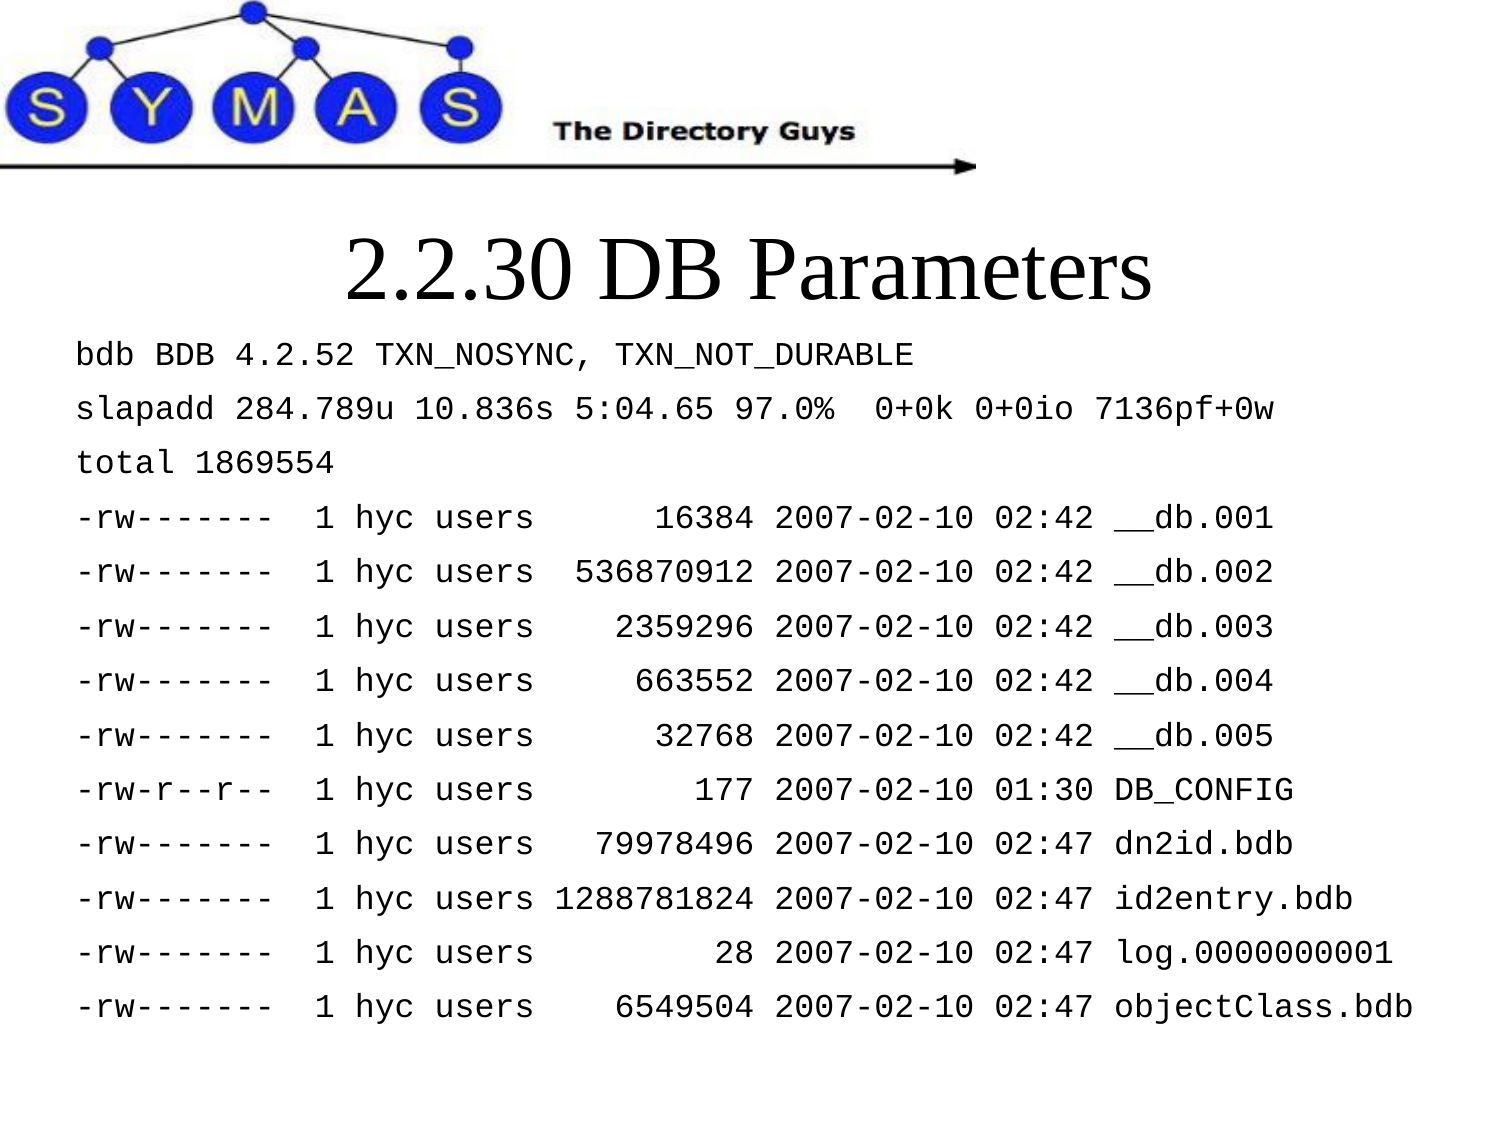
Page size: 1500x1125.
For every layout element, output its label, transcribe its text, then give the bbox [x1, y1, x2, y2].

list bdb BDB 4.2.52 TXN_NOSYNC, TXN_NOT_DURABLE slapadd 284.789u 10.836s 5:04.65 97.0% 0+0k 0+0io 7136pf+0w total 1869554 -rw------- 1 hyc users 16384 2007-02-10 02:42 __db.001 -rw------- 1 hyc users 536870912 2007-02-10 02:42 __db.002 -rw------- 1 hyc users 2359296 2007-02-10 02:42 __db.003 -rw------- 1 hyc users 663552 2007-02-10 02:42 __db.004 -rw------- 1 hyc users 32768 2007-02-10 02:42 __db.005 -rw-r--r-- 1 hyc users 177 2007-02-10 01:30 DB_CONFIG -rw------- 1 hyc users 79978496 2007-02-10 02:47 dn2id.bdb -rw------- 1 hyc users 1288781824 2007-02-10 02:47 id2entry.bdb -rw------- 1 hyc users 28 2007-02-10 02:47 log.0000000001 -rw------- 1 hyc users 6549504 2007-02-10 02:47 objectClass.bdb [75, 337, 1426, 1013]
picture [0, 0, 976, 188]
title 2.2.30 DB Parameters [112, 187, 1388, 337]
